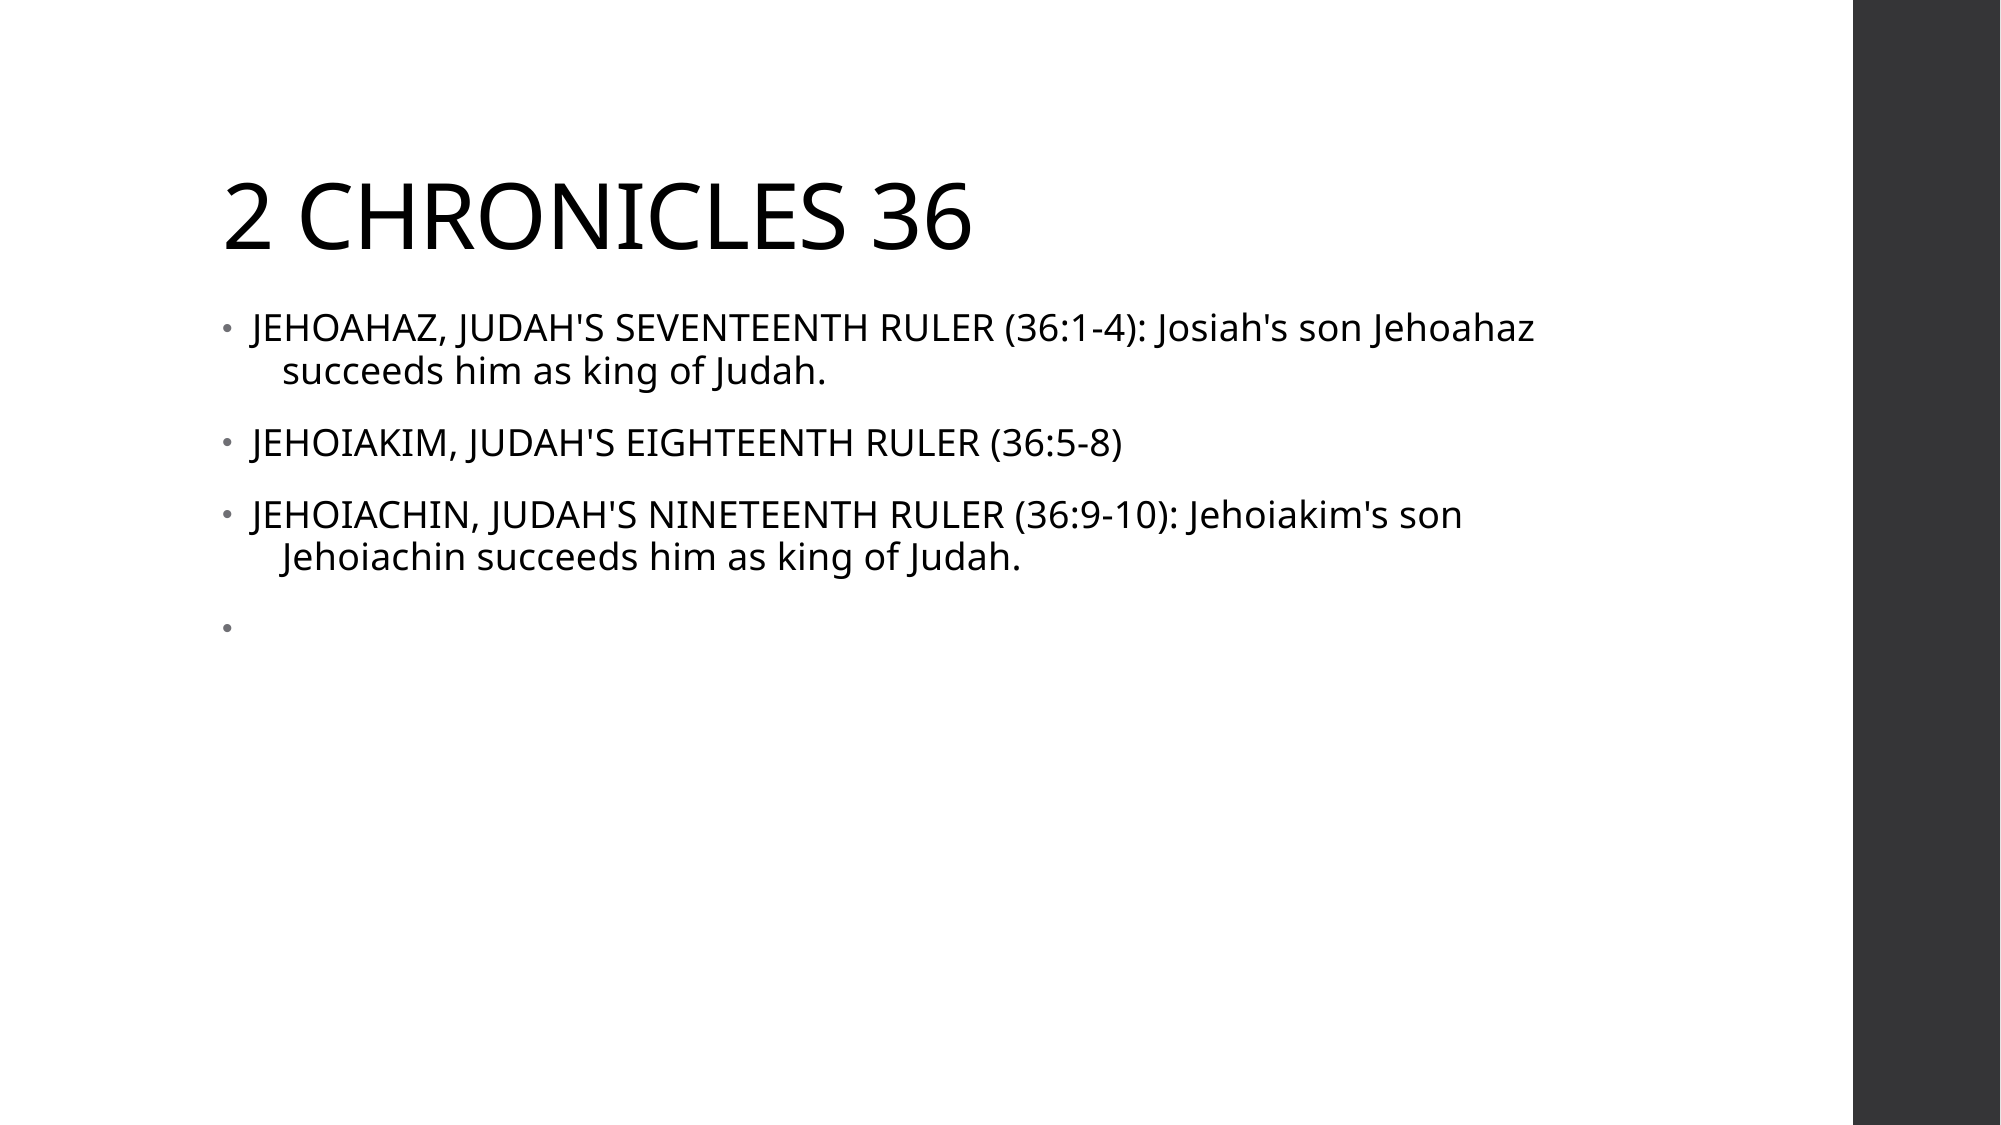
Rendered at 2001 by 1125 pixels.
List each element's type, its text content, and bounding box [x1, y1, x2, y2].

list JEHOAHAZ, JUDAH'S SEVENTEENTH RULER (36:1-4): Josiah's son Jehoahaz succeeds him as king of Judah. JEHOIAKIM, JUDAH'S EIGHTEENTH RULER (36:5-8) JEHOIACHIN, JUDAH'S NINETEENTH RULER (36:9-10): Jehoiakim's son Jehoiachin succeeds him as king of Judah. [206, 299, 1617, 1014]
title 2 CHRONICLES 36 [206, 60, 1797, 278]
